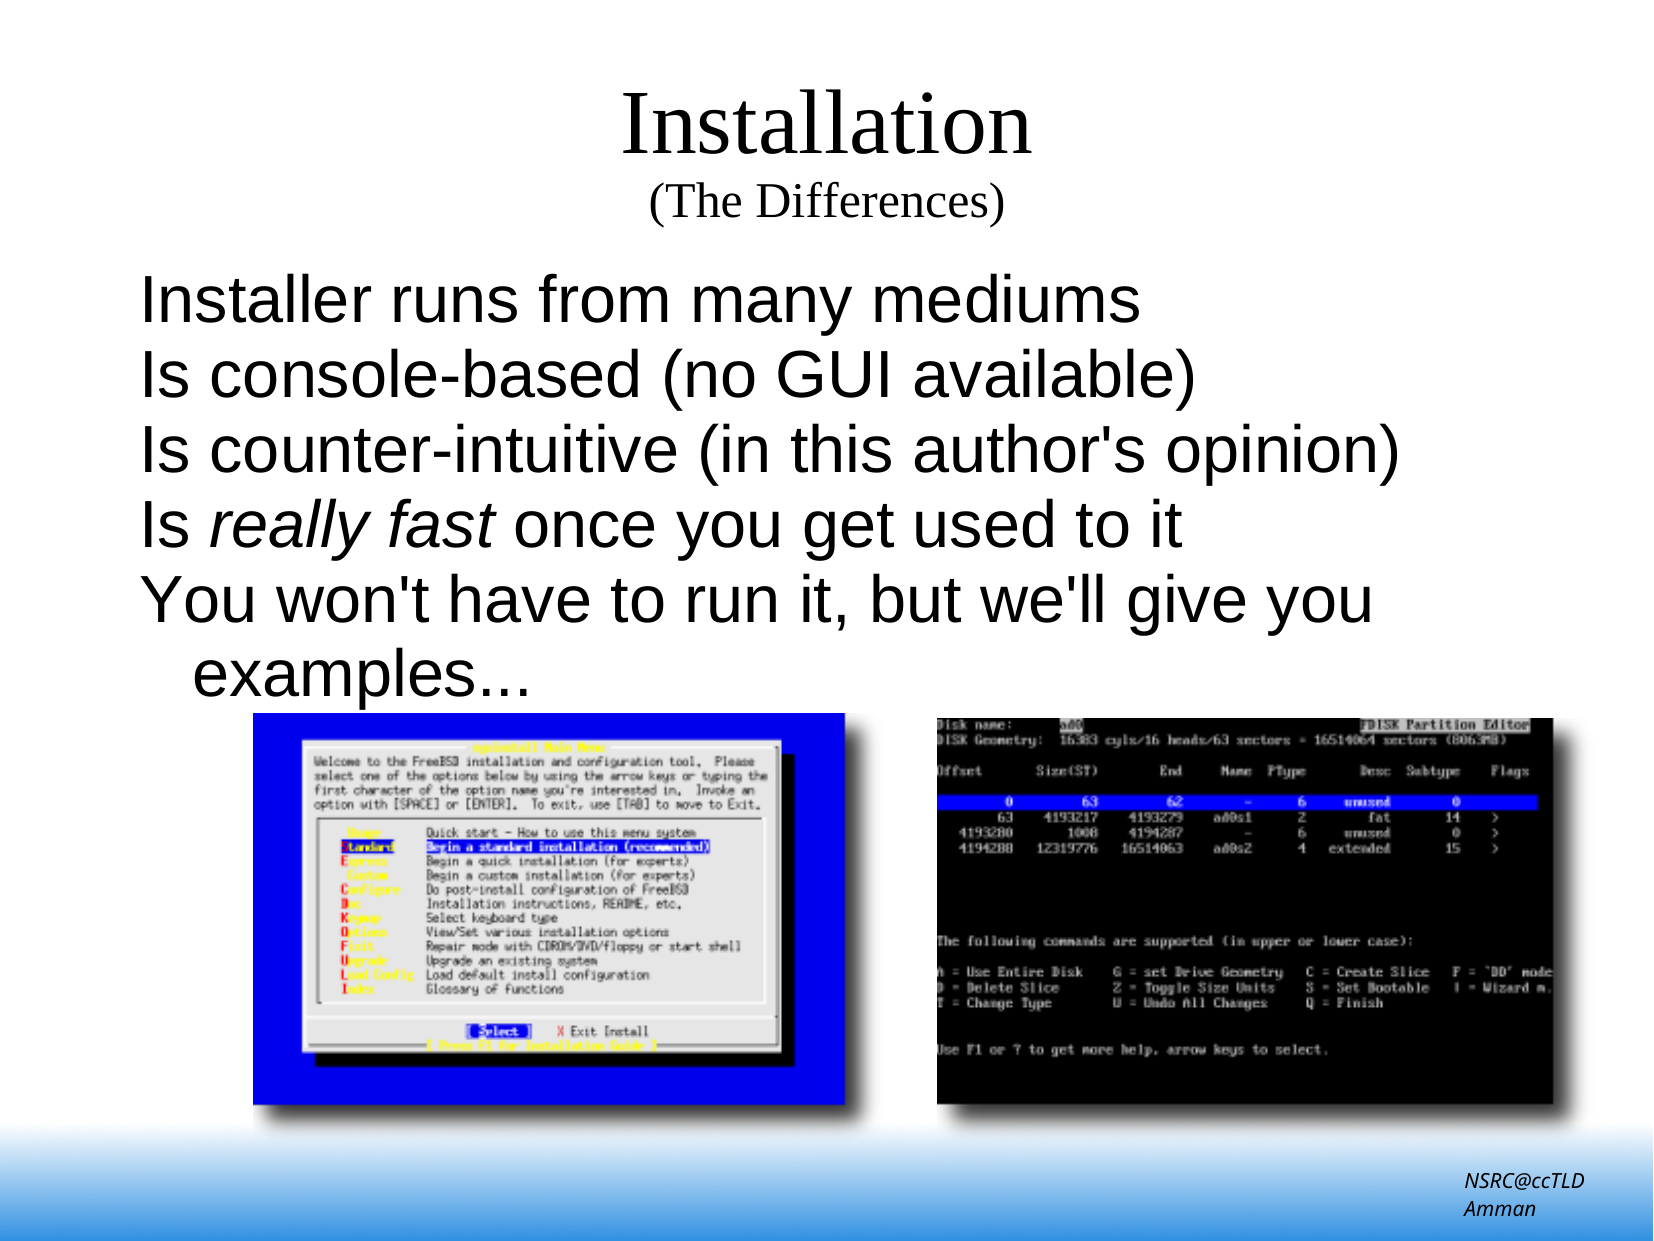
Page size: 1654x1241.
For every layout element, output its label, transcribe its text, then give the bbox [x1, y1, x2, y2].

title Installation (The Differences) [121, 46, 1534, 254]
list Installer runs from many mediums Is console-based (no GUI available) Is counter-intuitive (in this author's opinion) Is really fast once you get used to it You won't have to run it, but we'll give you examples... [121, 262, 1561, 1133]
picture [0, 713, 1653, 1241]
